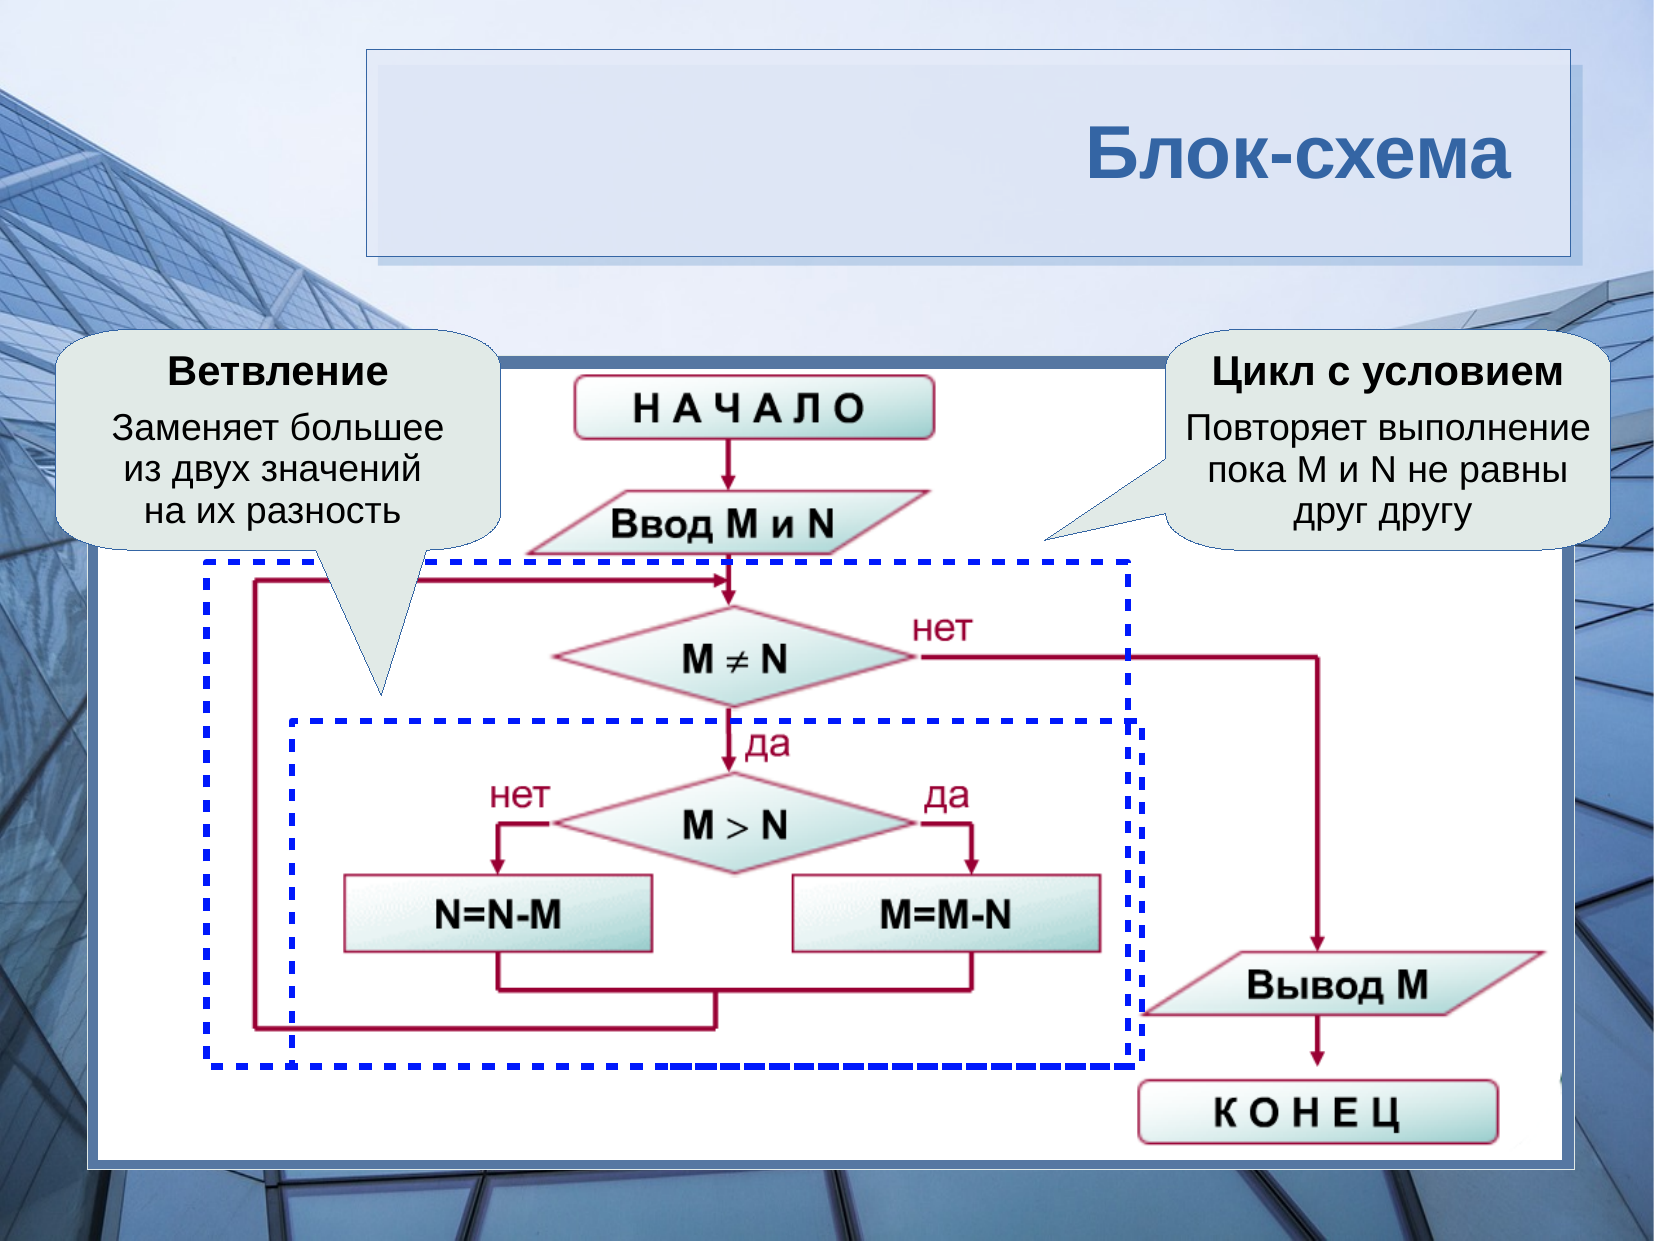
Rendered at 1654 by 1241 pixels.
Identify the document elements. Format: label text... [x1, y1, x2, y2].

picture [0, 0, 1654, 1241]
text_box [87, 544, 1575, 1170]
text_box [377, 64, 1583, 266]
text_box [498, 355, 1168, 369]
text_box Цикл с условием Повторяет выполнение пока М и N не равны друг другу [1044, 329, 1611, 551]
text_box Ветвление Заменяет большее из двух значений на их разность [55, 329, 501, 696]
title Блок-схема [366, 49, 1571, 257]
